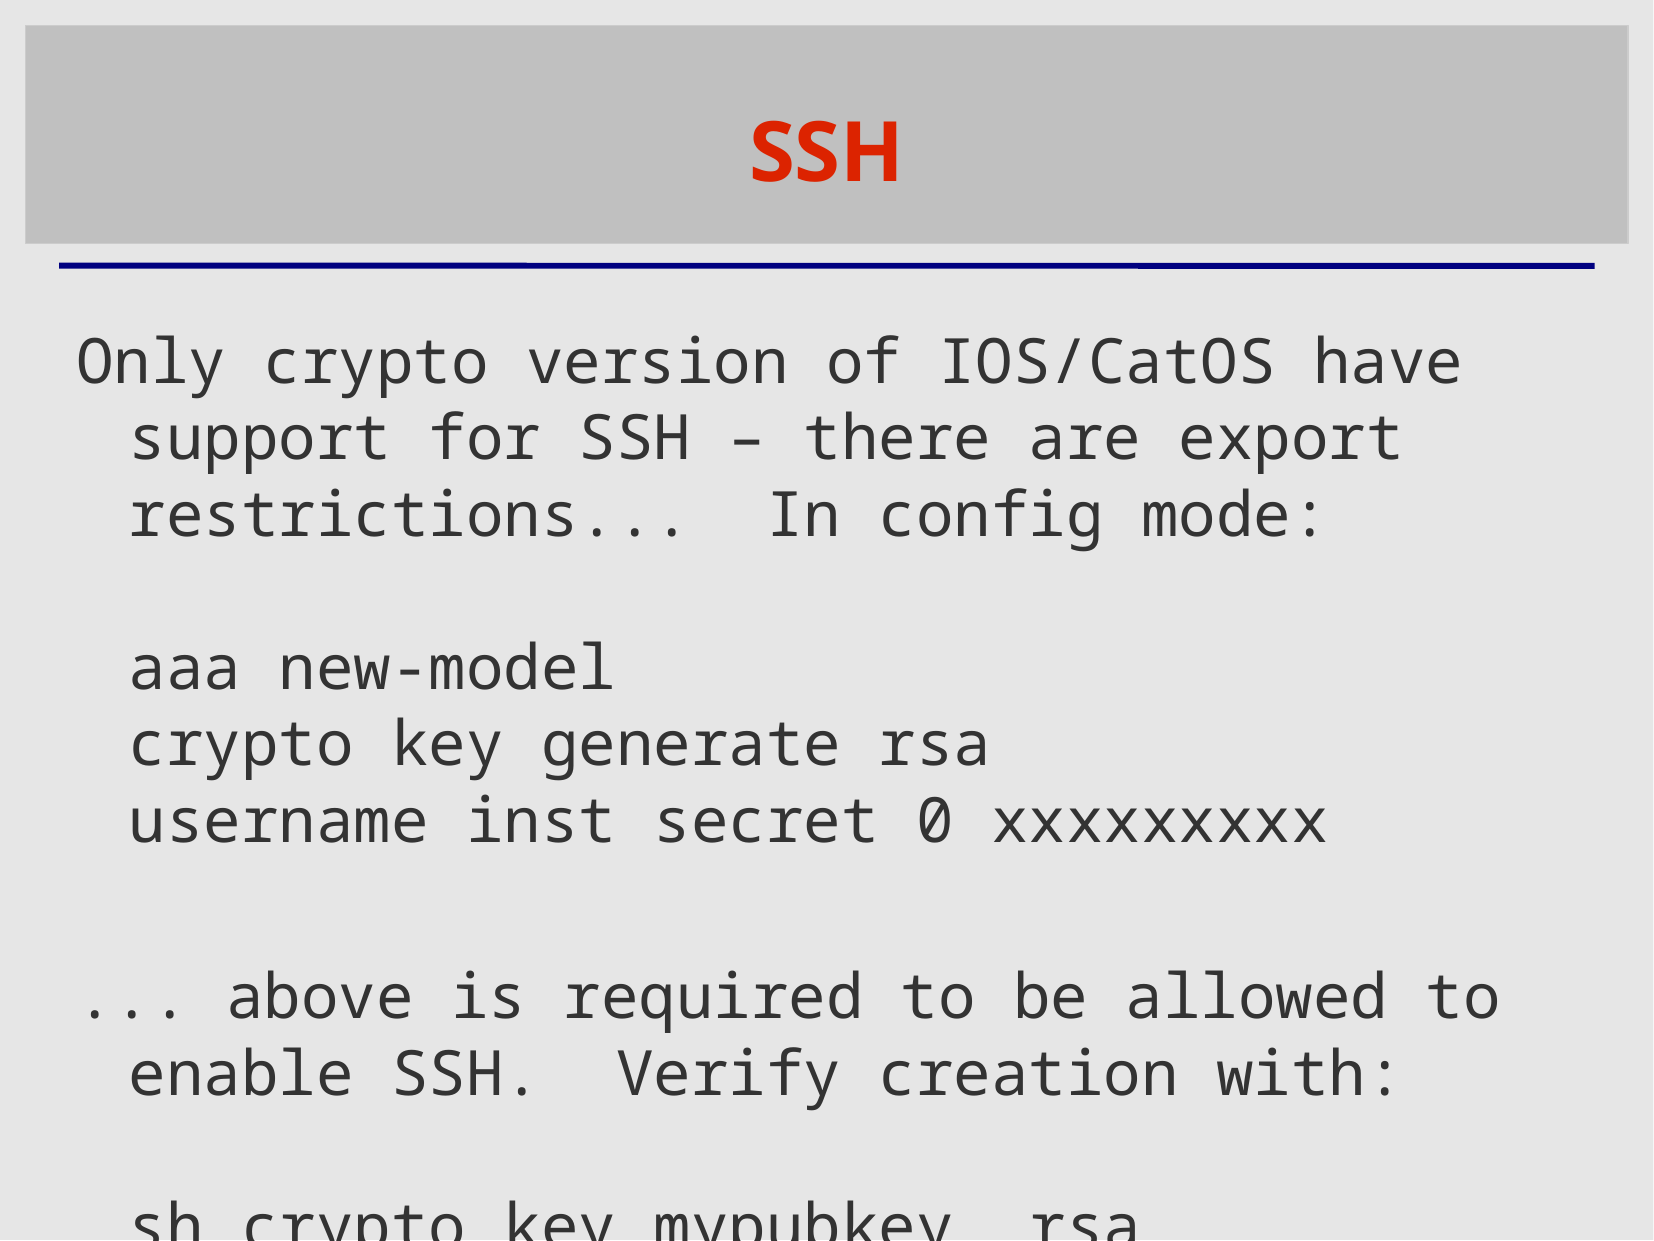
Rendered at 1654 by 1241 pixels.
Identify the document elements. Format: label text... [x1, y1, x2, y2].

title SSH [121, 53, 1533, 245]
list Only crypto version of IOS/CatOS have support for SSH – there are export restrictions... In config mode: aaa new-model crypto key generate rsa username inst secret 0 xxxxxxxxx ... above is required to be allowed to enable SSH. Verify creation with: sh crypto key mypubkey rsa Use at least 768 bits [59, 322, 1594, 1227]
